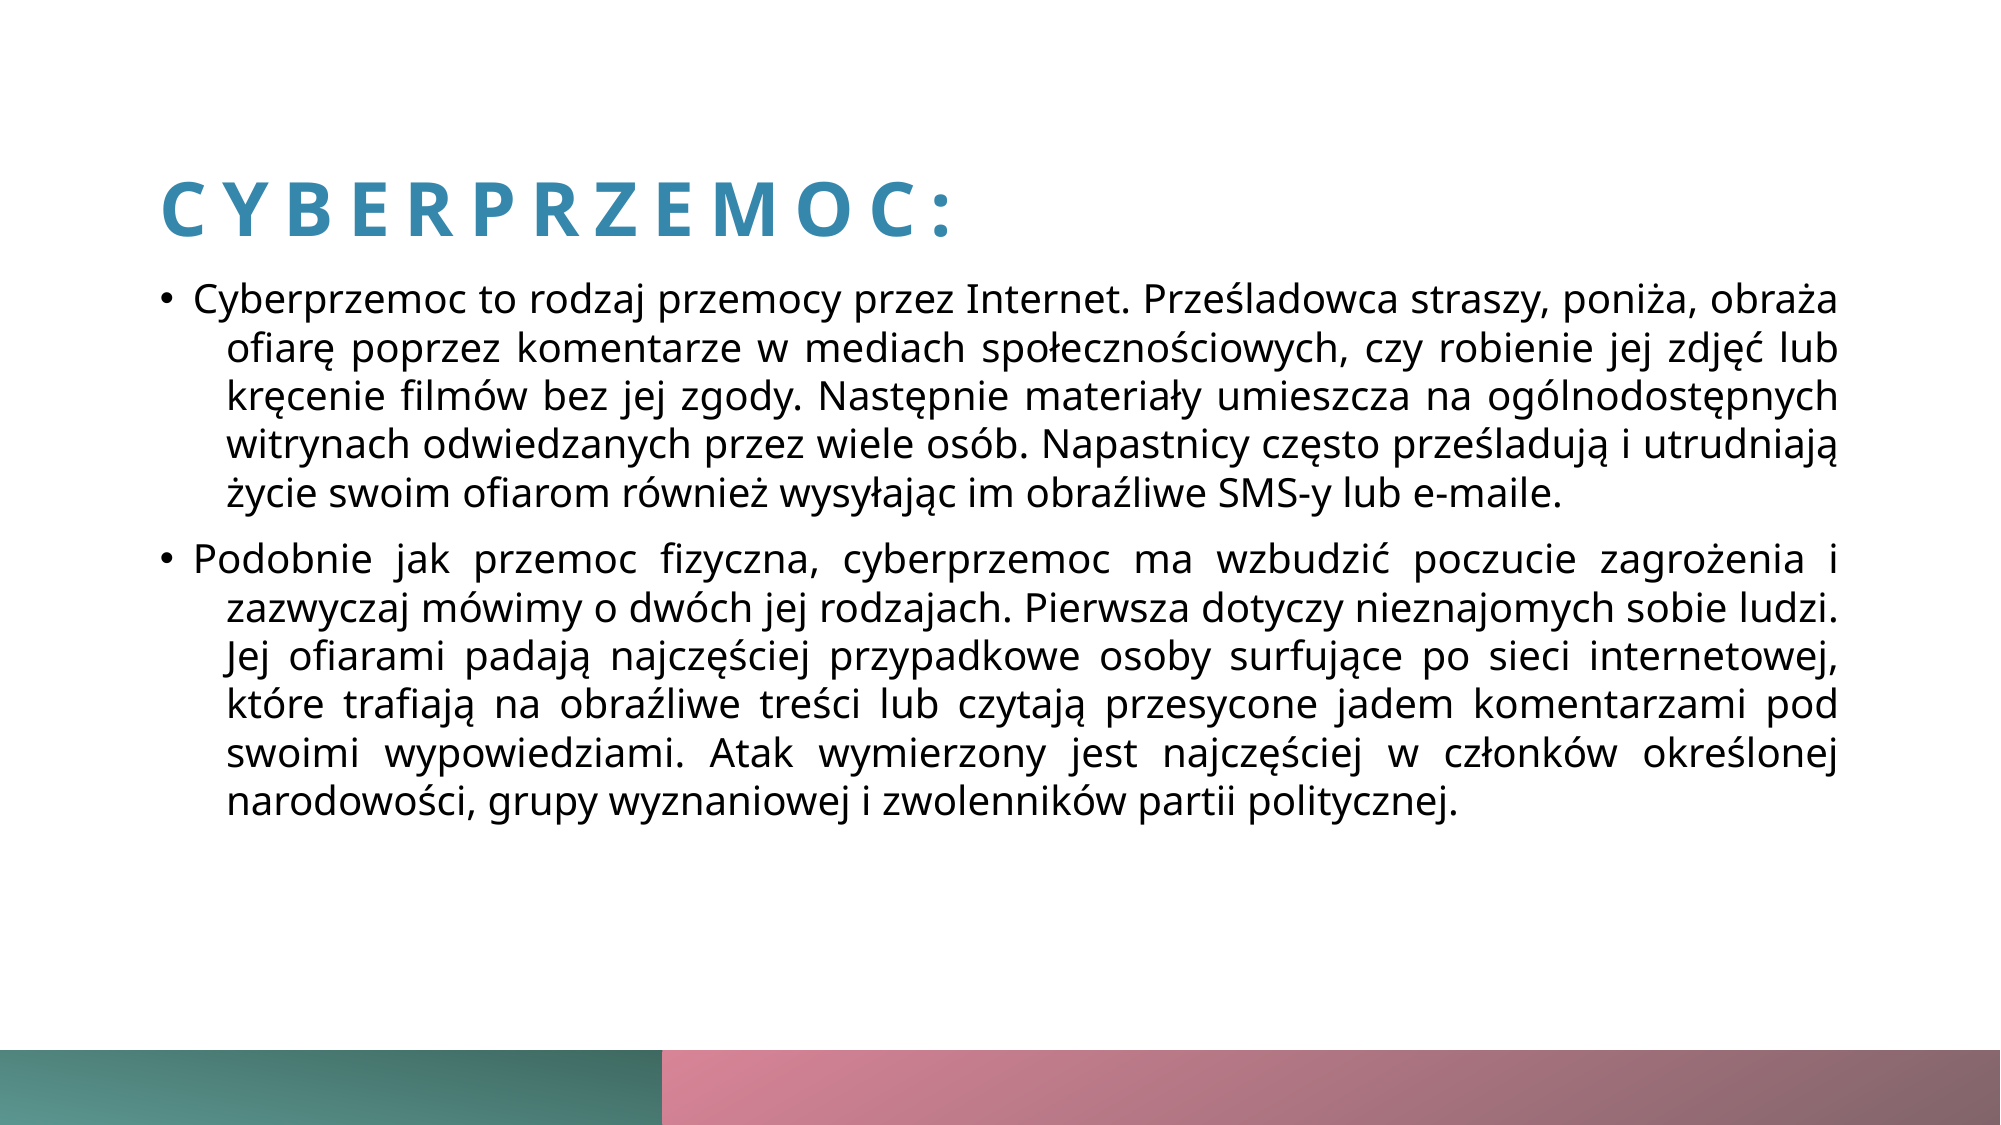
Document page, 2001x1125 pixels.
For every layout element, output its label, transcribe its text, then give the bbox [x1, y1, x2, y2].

title Cyberprzemoc: [159, 48, 1840, 252]
list Cyberprzemoc to rodzaj przemocy przez Internet. Prześladowca straszy, poniża, obraża ofiarę poprzez komentarze w mediach społecznościowych, czy robienie jej zdjęć lub kręcenie filmów bez jej zgody. Następnie materiały umieszcza na ogólnodostępnych witrynach odwiedzanych przez wiele osób. Napastnicy często prześladują i utrudniają życie swoim ofiarom również wysyłając im obraźliwe SMS-y lub e-maile. Podobnie jak przemoc fizyczna, cyberprzemoc ma wzbudzić poczucie zagrożenia i zazwyczaj mówimy o dwóch jej rodzajach. Pierwsza dotyczy nieznajomych sobie ludzi. Jej ofiarami padają najczęściej przypadkowe osoby surfujące po sieci internetowej, które trafiają na obraźliwe treści lub czytają przesycone jadem komentarzami pod swoimi wypowiedziami. Atak wymierzony jest najczęściej w członków określonej narodowości, grupy wyznaniowej i zwolenników partii politycznej. [159, 273, 1840, 924]
